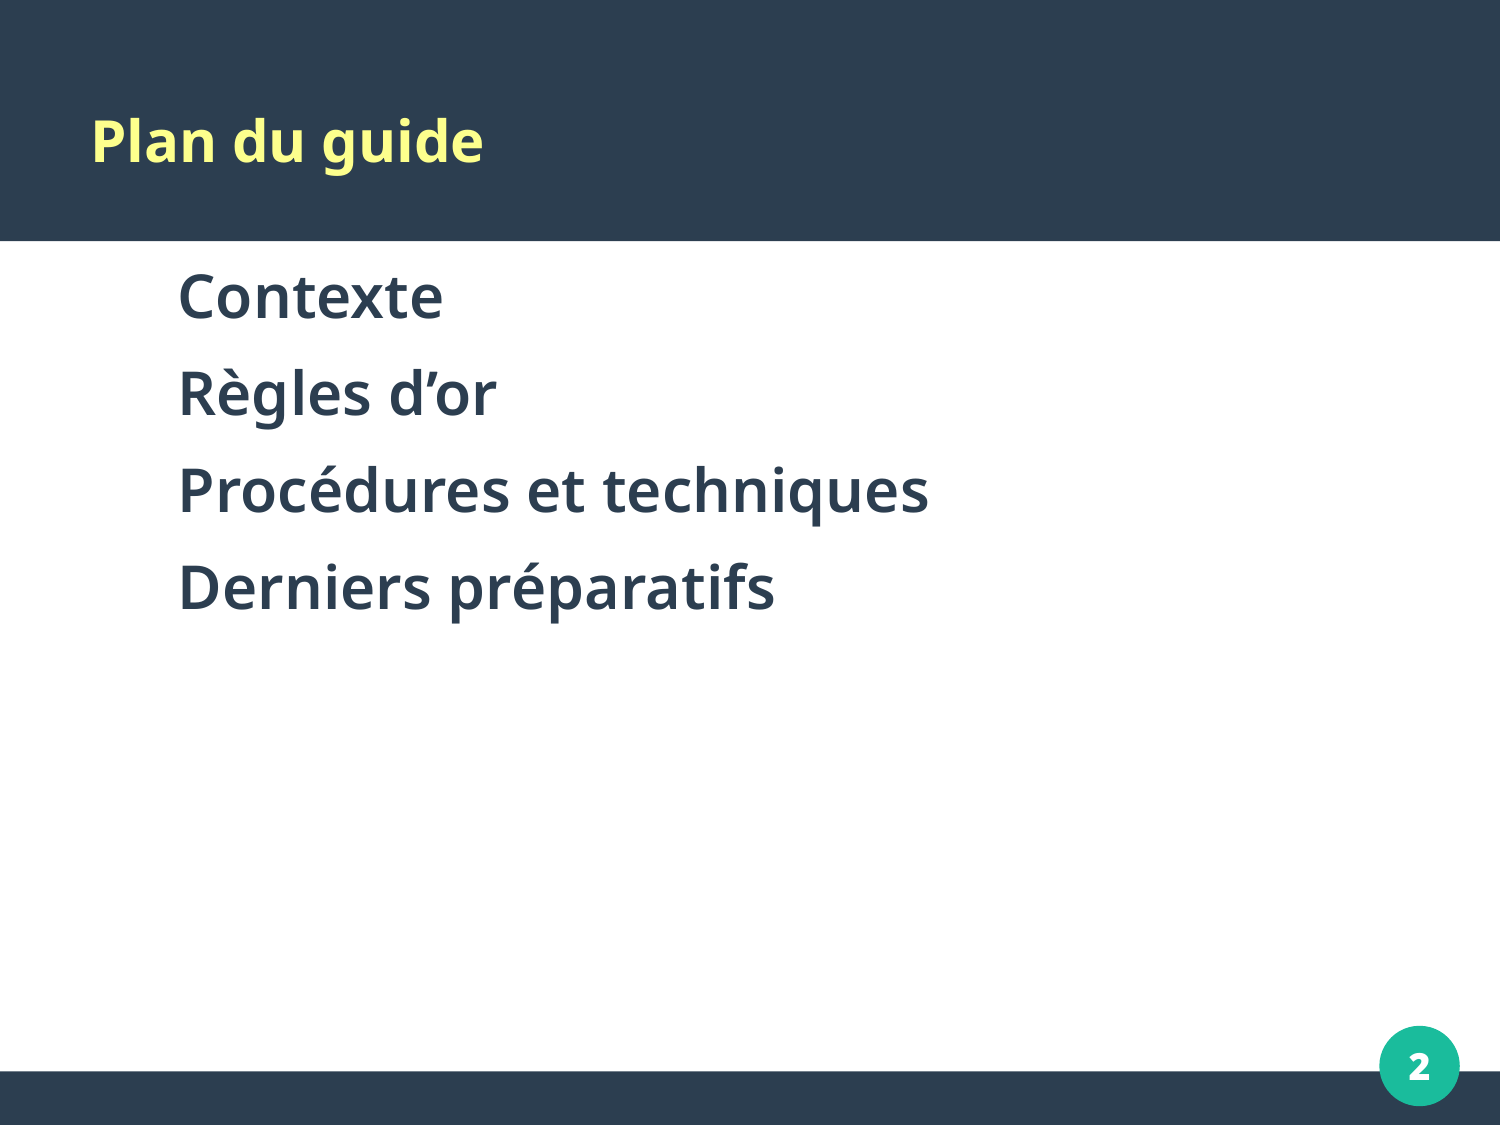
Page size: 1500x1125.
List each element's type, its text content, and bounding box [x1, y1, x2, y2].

title Plan du guide [75, 45, 1426, 233]
list Contexte Règles d’or Procédures et techniques Derniers préparatifs [75, 243, 1426, 905]
